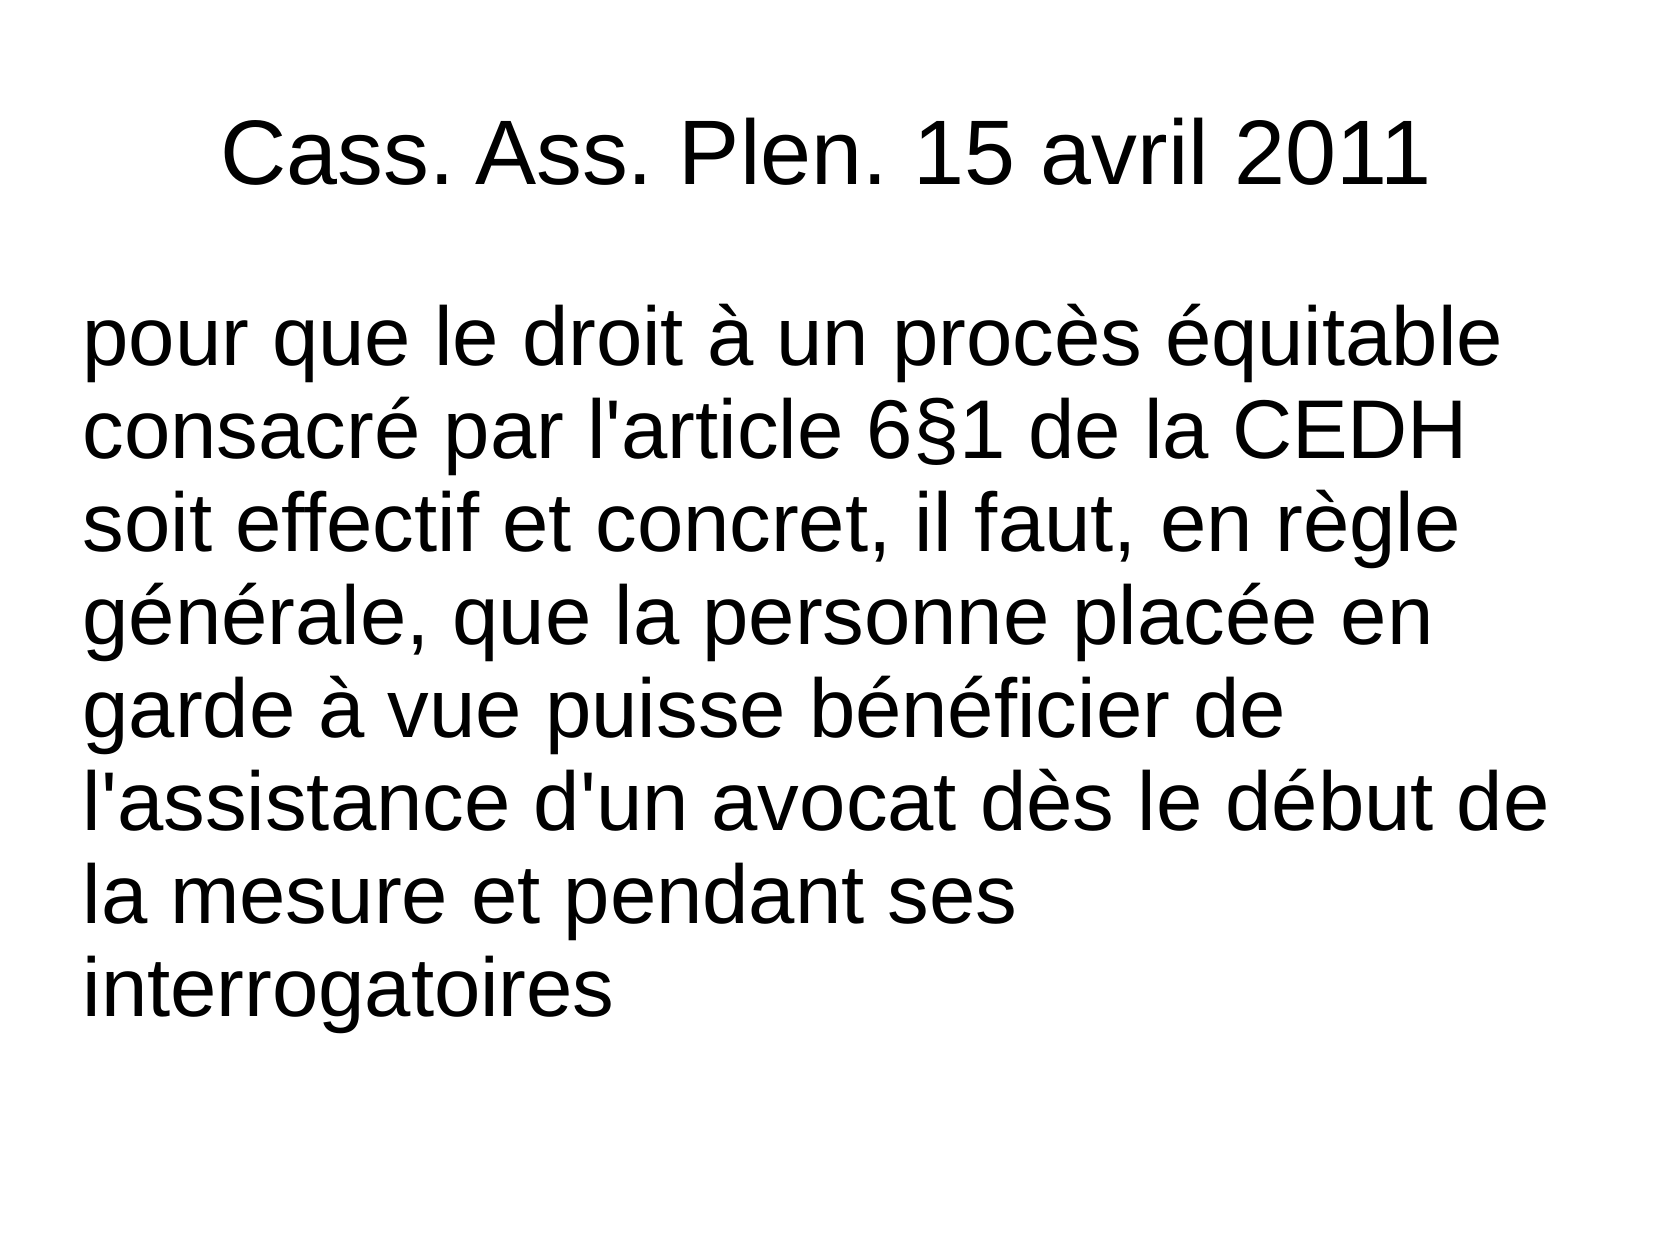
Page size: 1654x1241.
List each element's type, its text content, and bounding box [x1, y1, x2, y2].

list pour que le droit à un procès équitable consacré par l'article 6§1 de la CEDH soit effectif et concret, il faut, en règle générale, que la personne placée en garde à vue puisse bénéficier de l'assistance d'un avocat dès le début de la mesure et pendant ses interrogatoires [82, 290, 1571, 1010]
title Cass. Ass. Plen. 15 avril 2011 [82, 49, 1571, 257]
